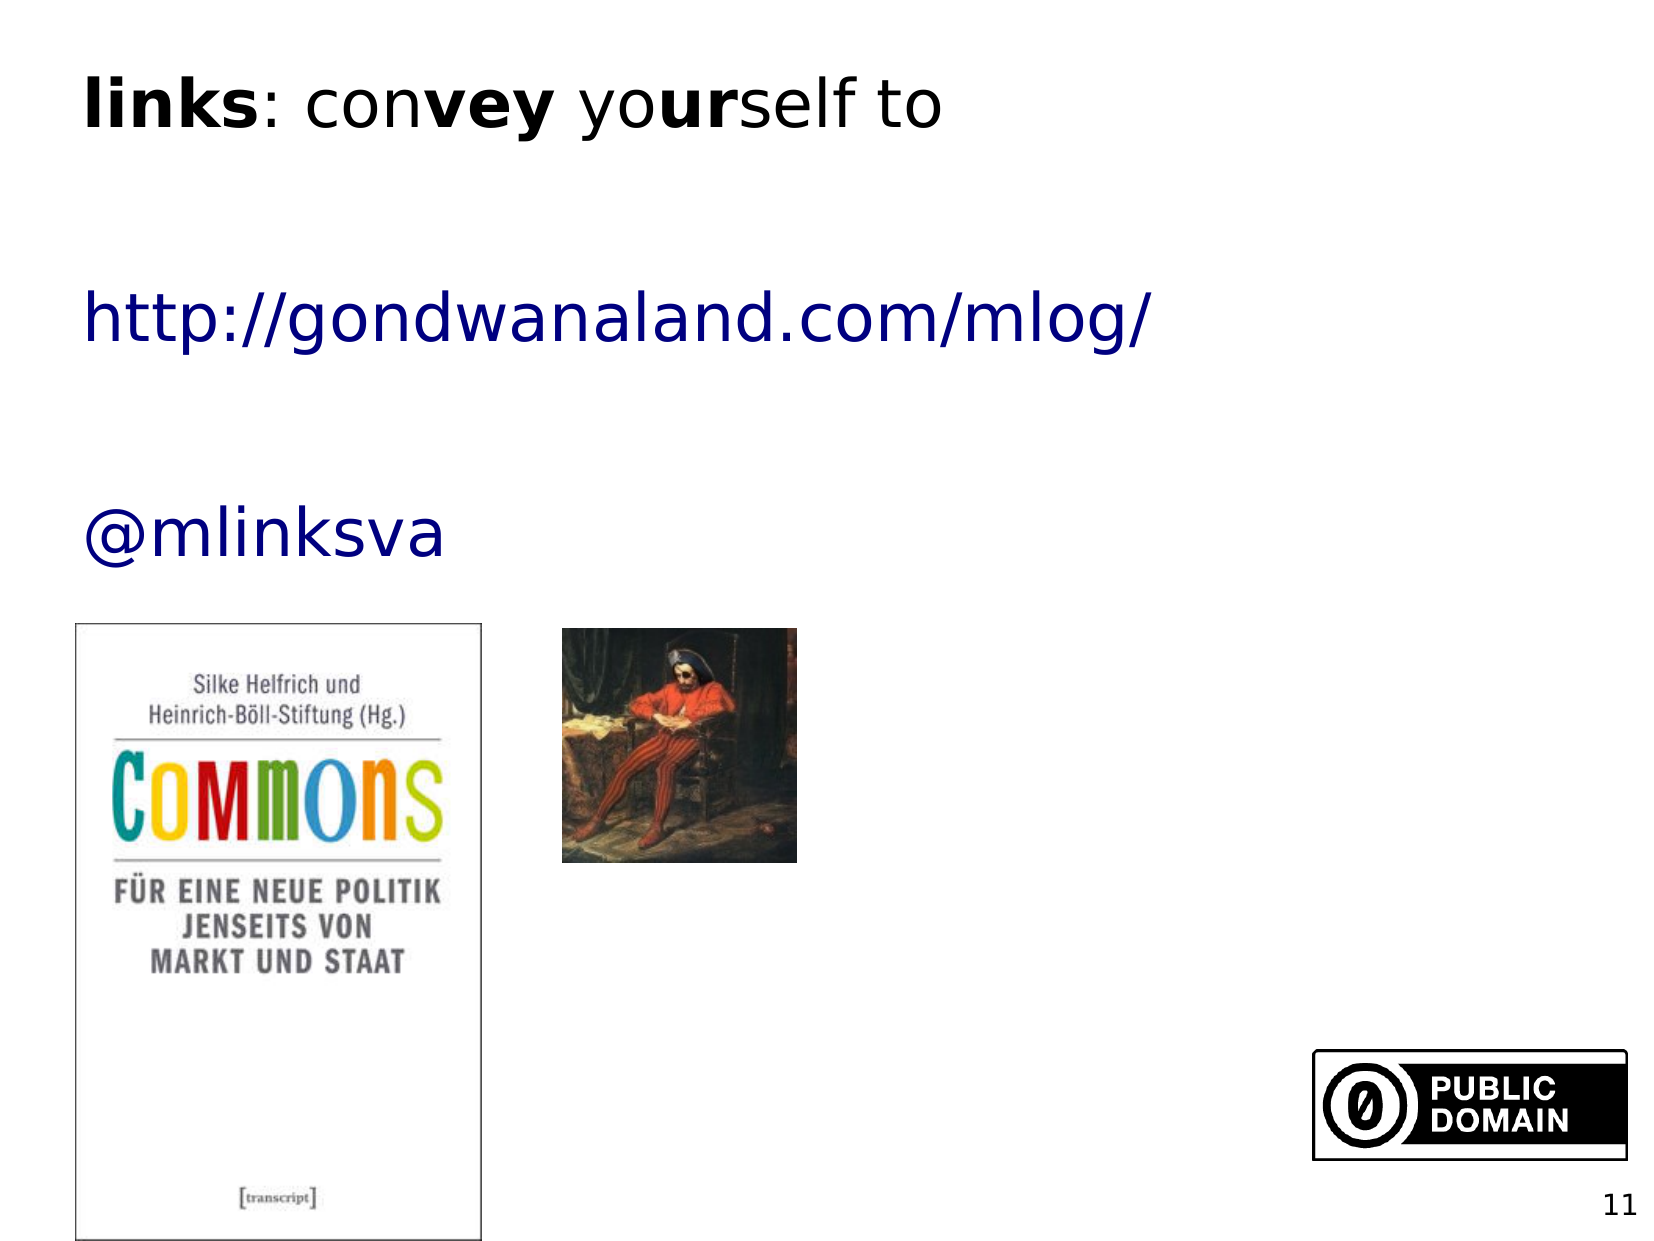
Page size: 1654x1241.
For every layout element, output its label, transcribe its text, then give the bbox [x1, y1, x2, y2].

picture [75, 623, 482, 1241]
list links: convey yourself to http://gondwanaland.com/mlog/ @mlinksva [82, 65, 1571, 1062]
picture [562, 628, 797, 863]
picture [1312, 1049, 1628, 1162]
